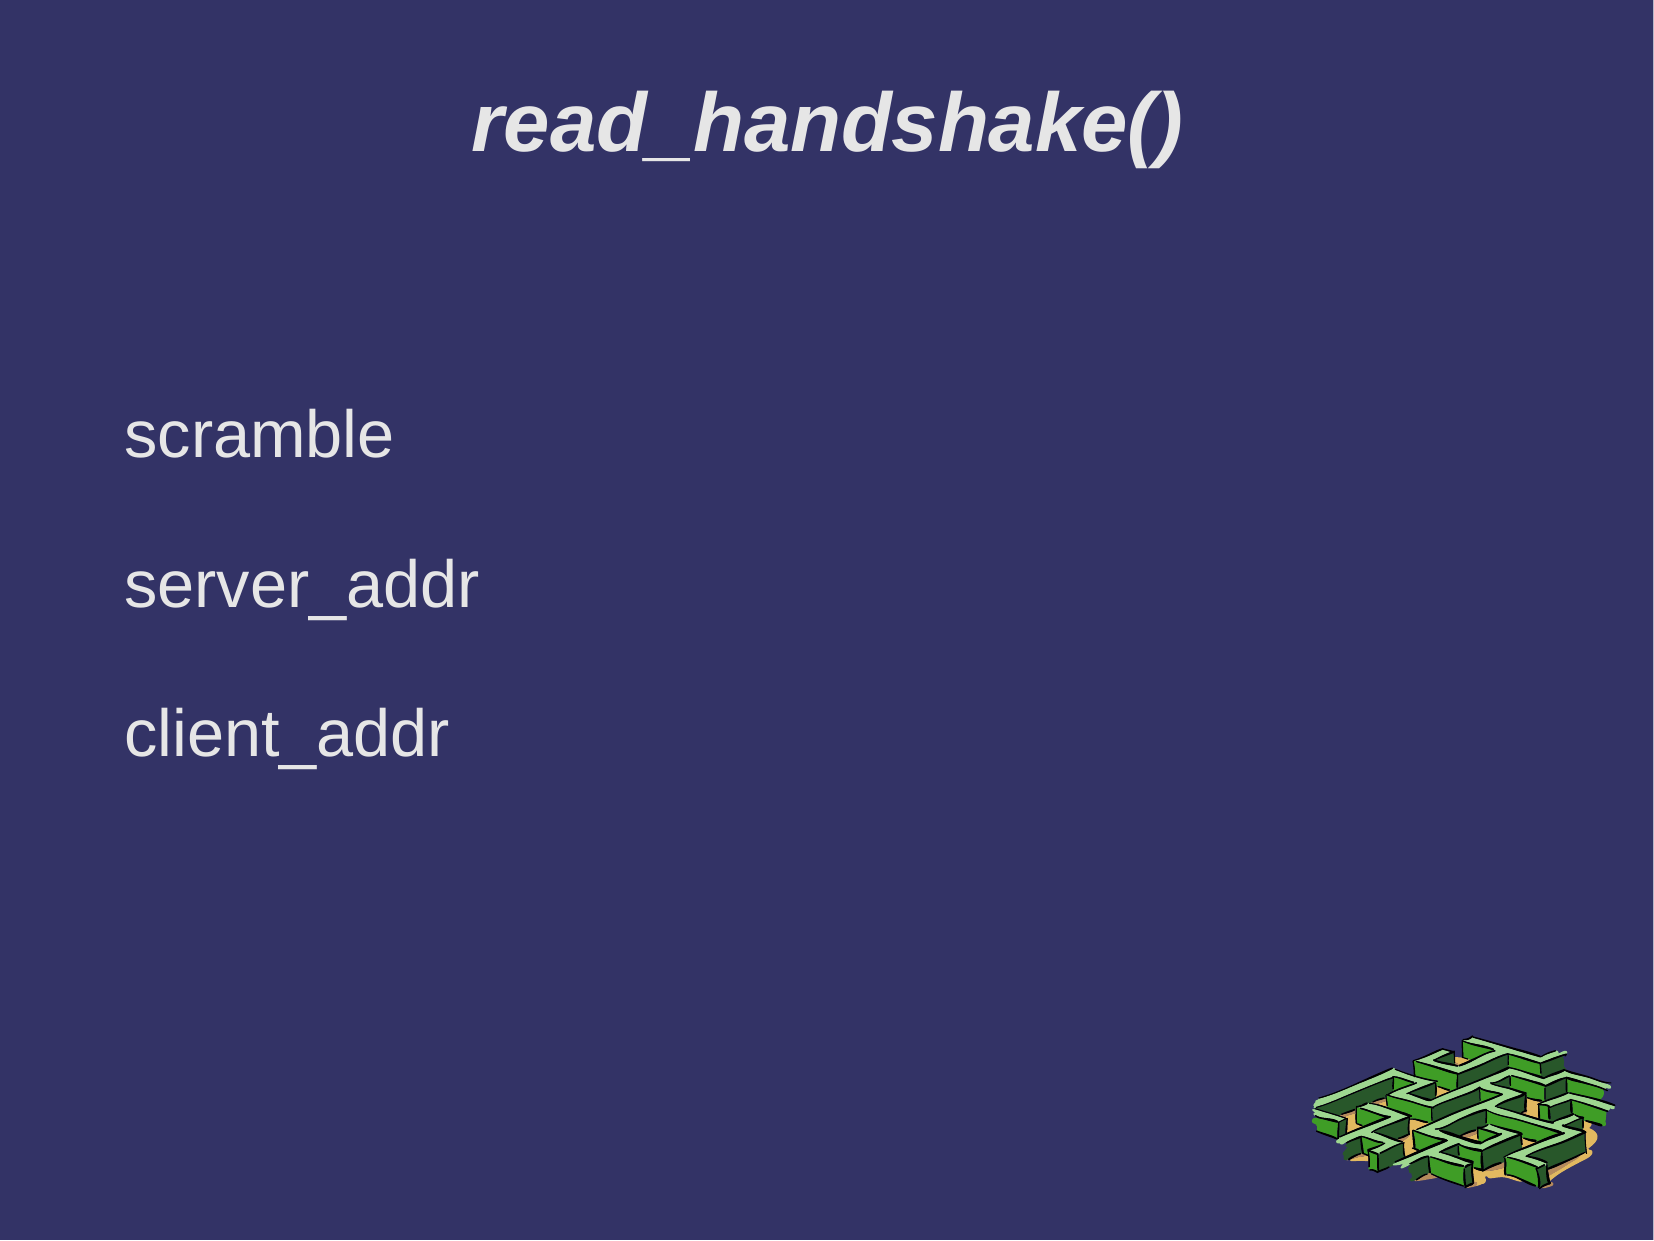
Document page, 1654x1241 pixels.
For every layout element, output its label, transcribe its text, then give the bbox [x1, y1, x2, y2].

title read_handshake() [121, 19, 1534, 227]
list scramble server_addr client_addr [112, 322, 1504, 1104]
